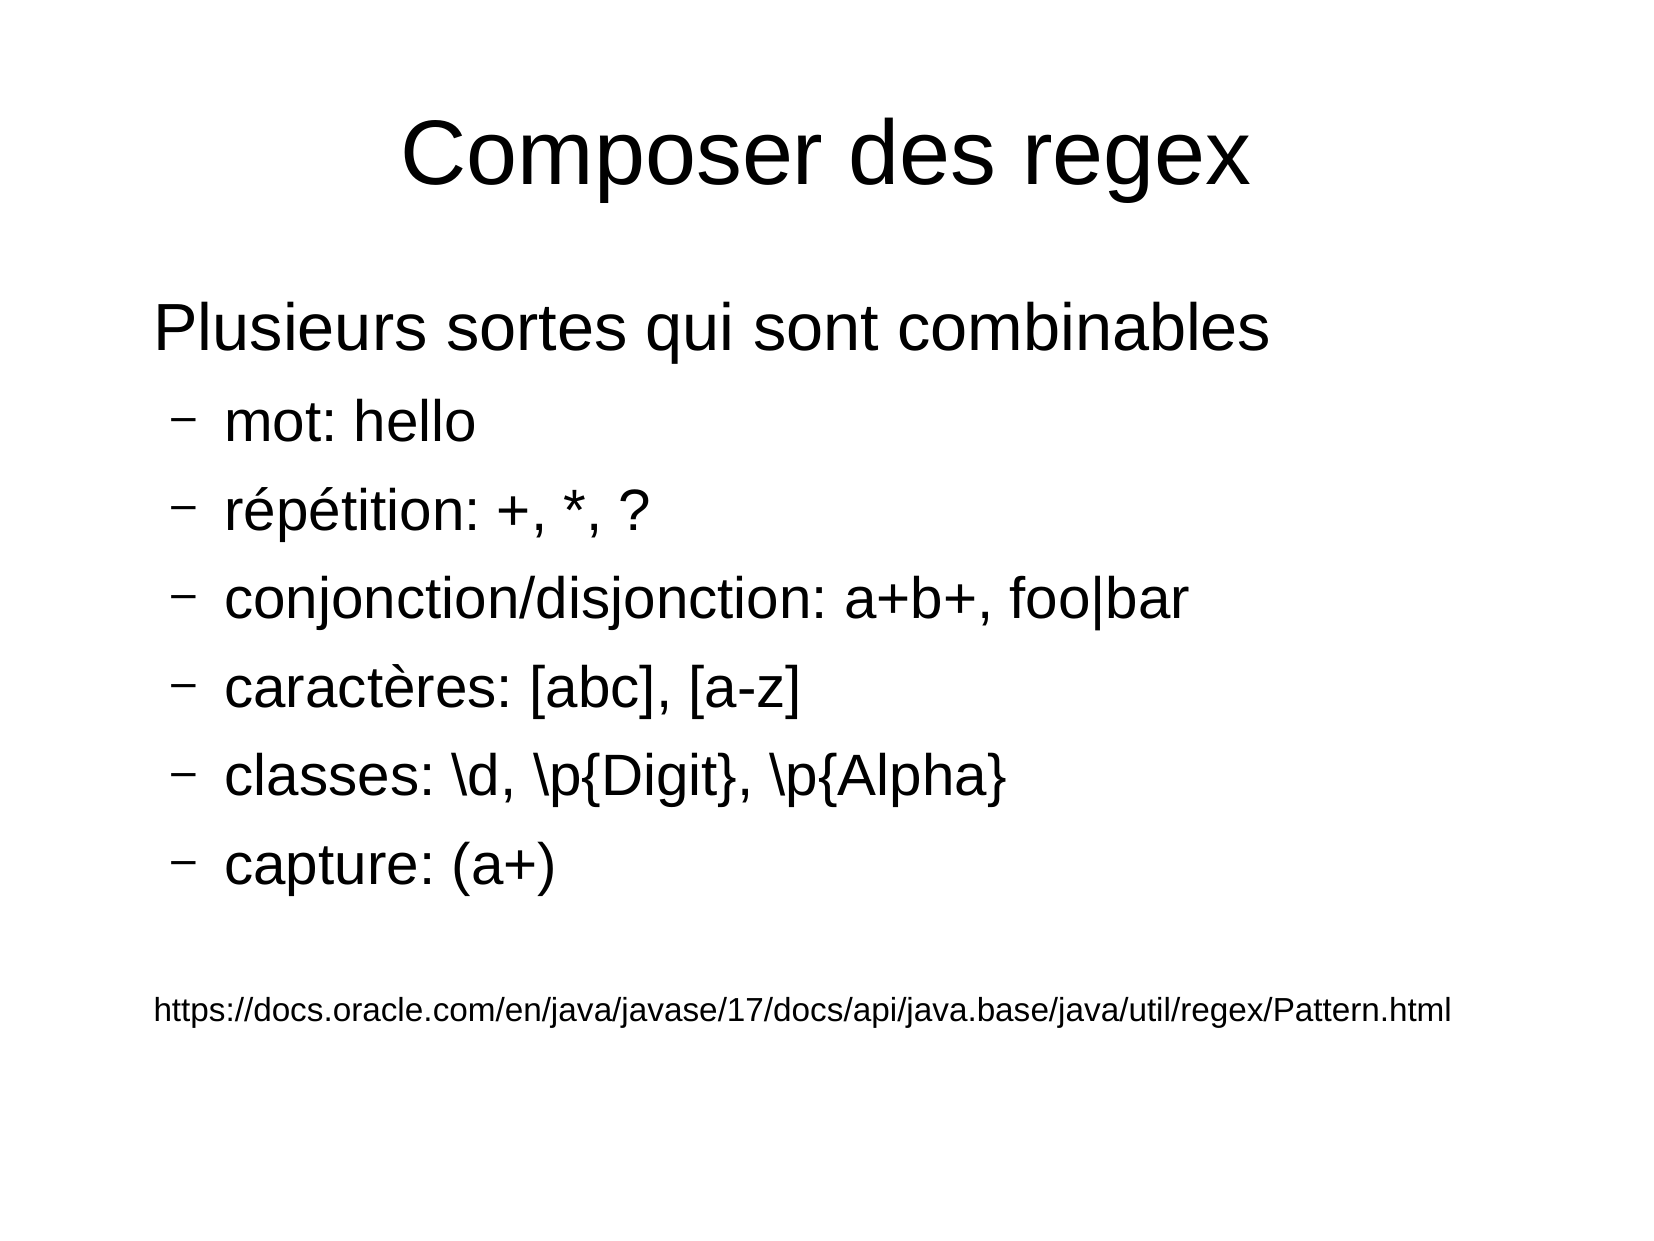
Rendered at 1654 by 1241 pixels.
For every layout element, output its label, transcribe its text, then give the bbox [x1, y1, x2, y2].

list Plusieurs sortes qui sont combinables mot: hello répétition: +, *, ? conjonction/disjonction: a+b+, foo|bar caractères: [abc], [a-z] classes: \d, \p{Digit}, \p{Alpha} capture: (a+) https://docs.oracle.com/en/java/javase/17/docs/api/java.base/java/util/regex/Pattern.html [82, 290, 1571, 1156]
title Composer des regex [82, 49, 1571, 257]
